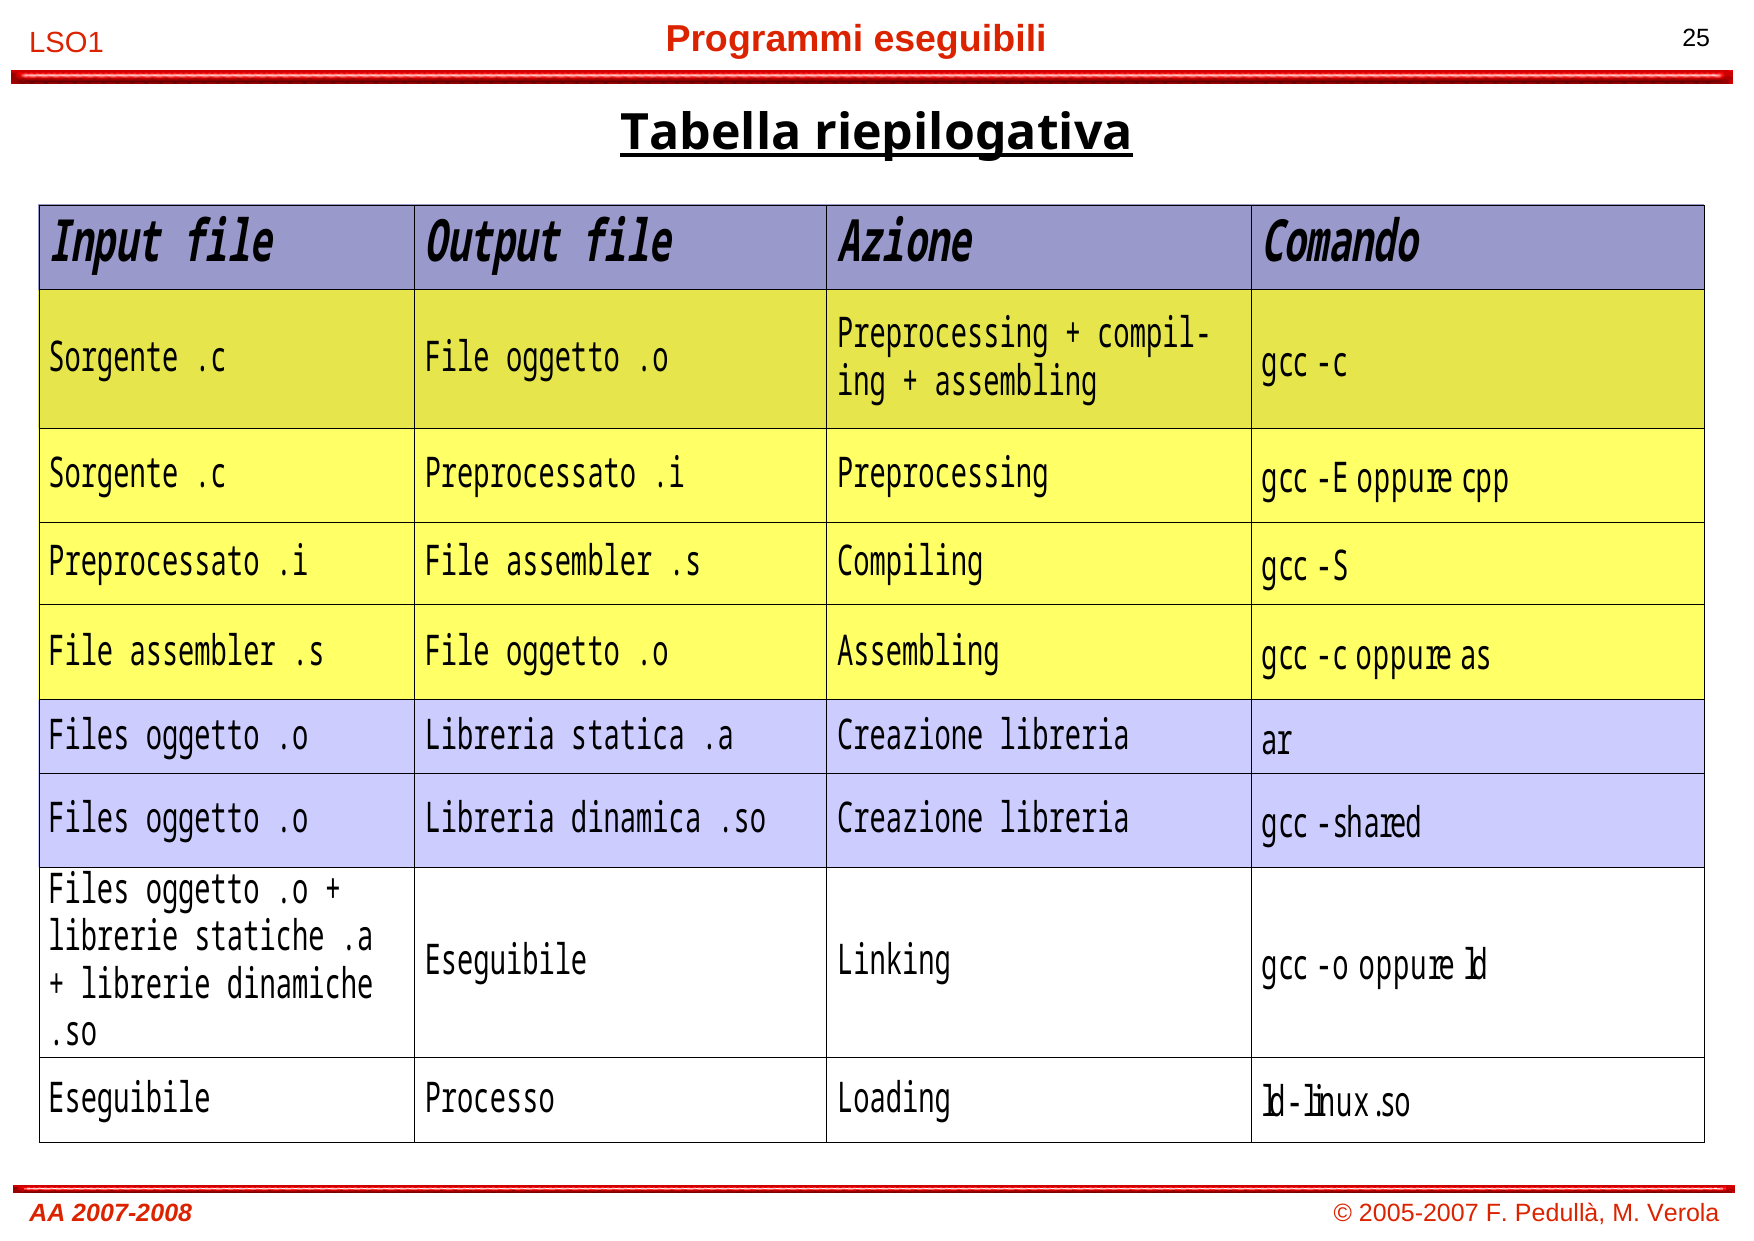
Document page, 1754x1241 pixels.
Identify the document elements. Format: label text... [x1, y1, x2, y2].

chart [36, 201, 1707, 1146]
picture [11, 70, 1733, 84]
title Tabella riepilogativa [389, 84, 1364, 180]
picture [13, 1185, 1735, 1193]
